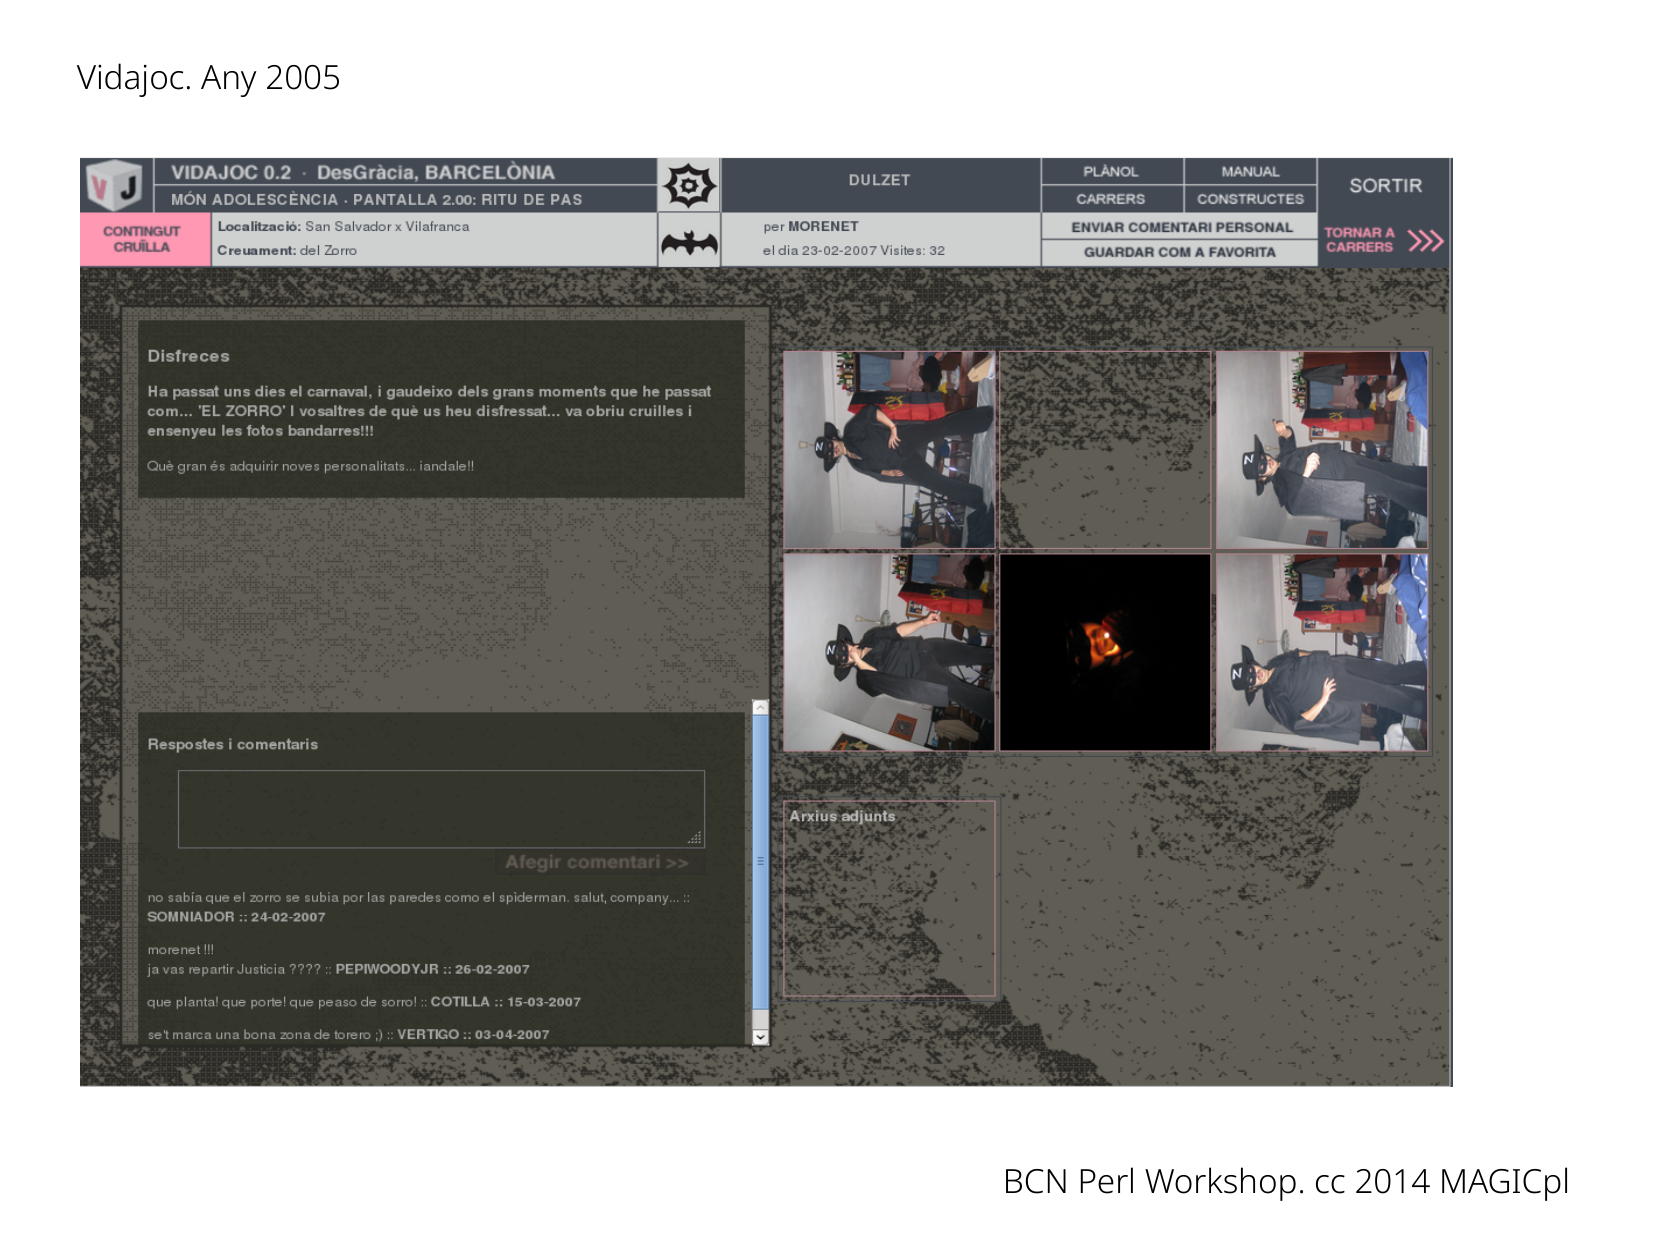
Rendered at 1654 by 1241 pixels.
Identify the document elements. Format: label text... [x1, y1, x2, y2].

title Vidajoc. Any 2005 [76, 35, 1565, 119]
picture [80, 157, 1453, 1087]
title BCN Perl Workshop. cc 2014 MAGICpl [82, 1139, 1571, 1223]
